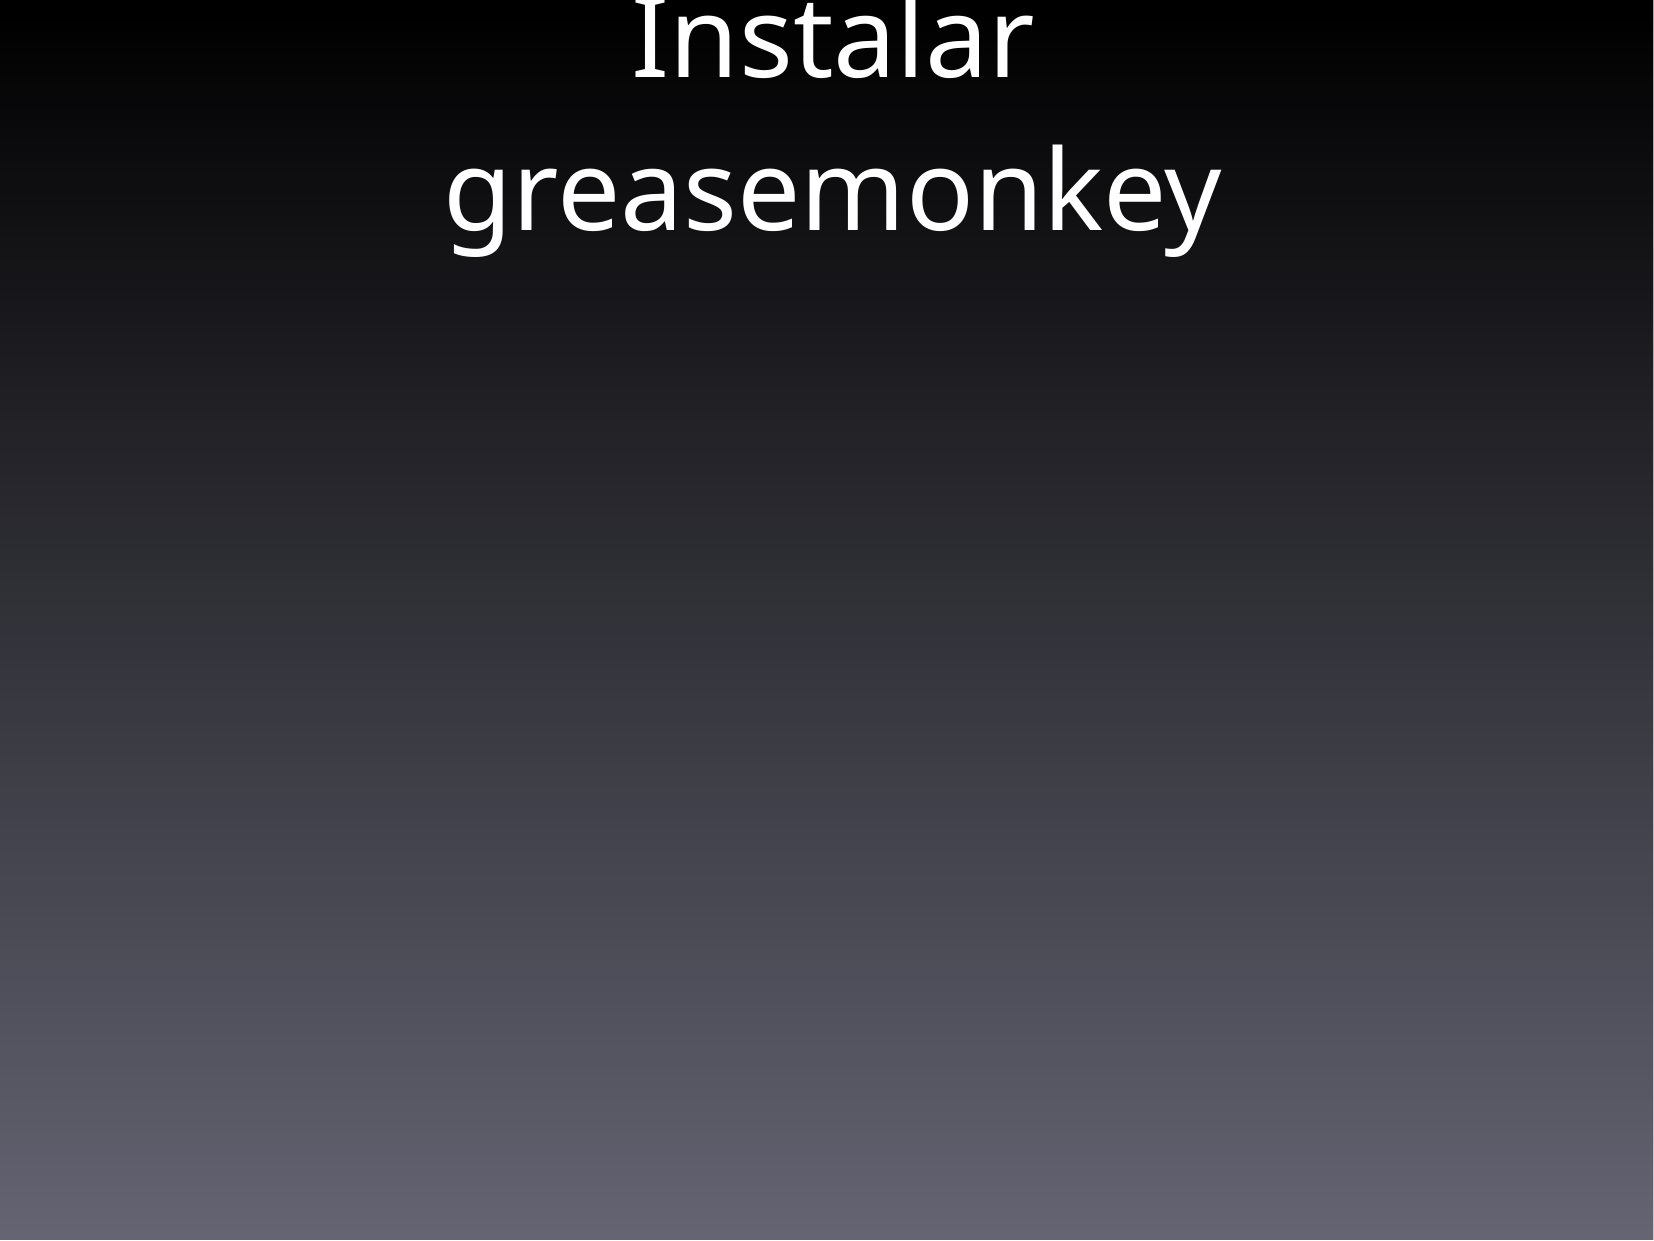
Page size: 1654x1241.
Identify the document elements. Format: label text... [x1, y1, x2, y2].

text_box Instalar greasemonkey [354, 59, 1313, 162]
